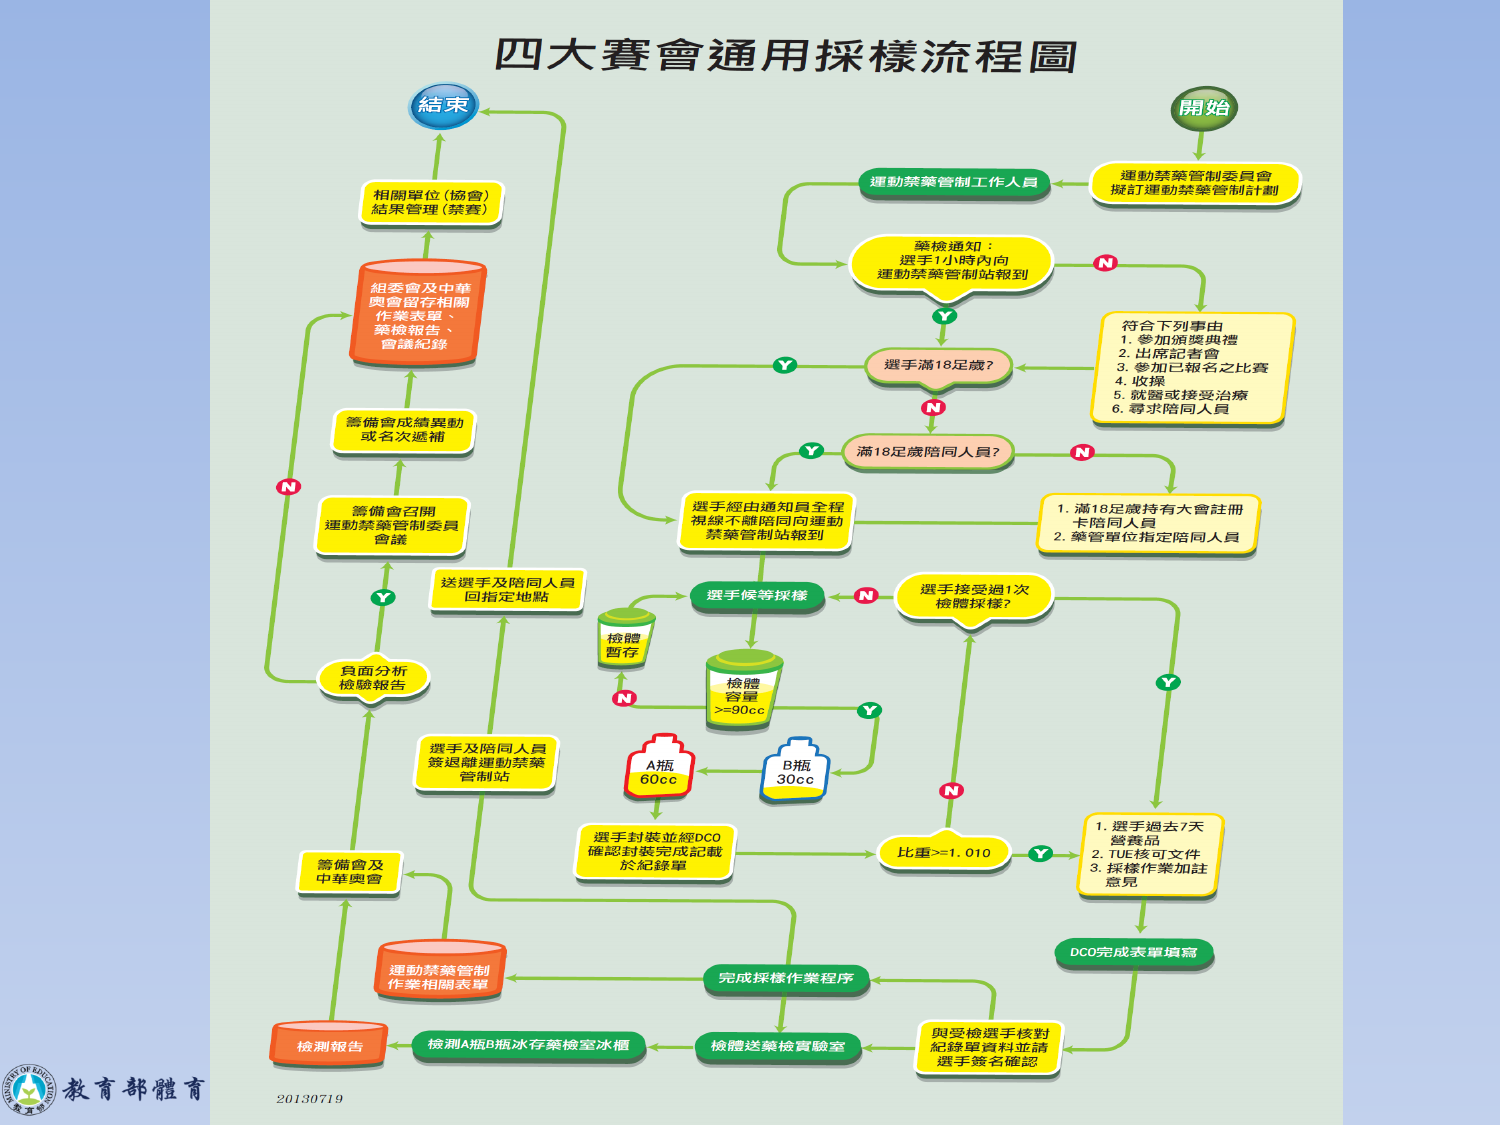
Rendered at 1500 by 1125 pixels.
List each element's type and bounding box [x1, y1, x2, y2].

picture [210, 0, 1343, 1125]
